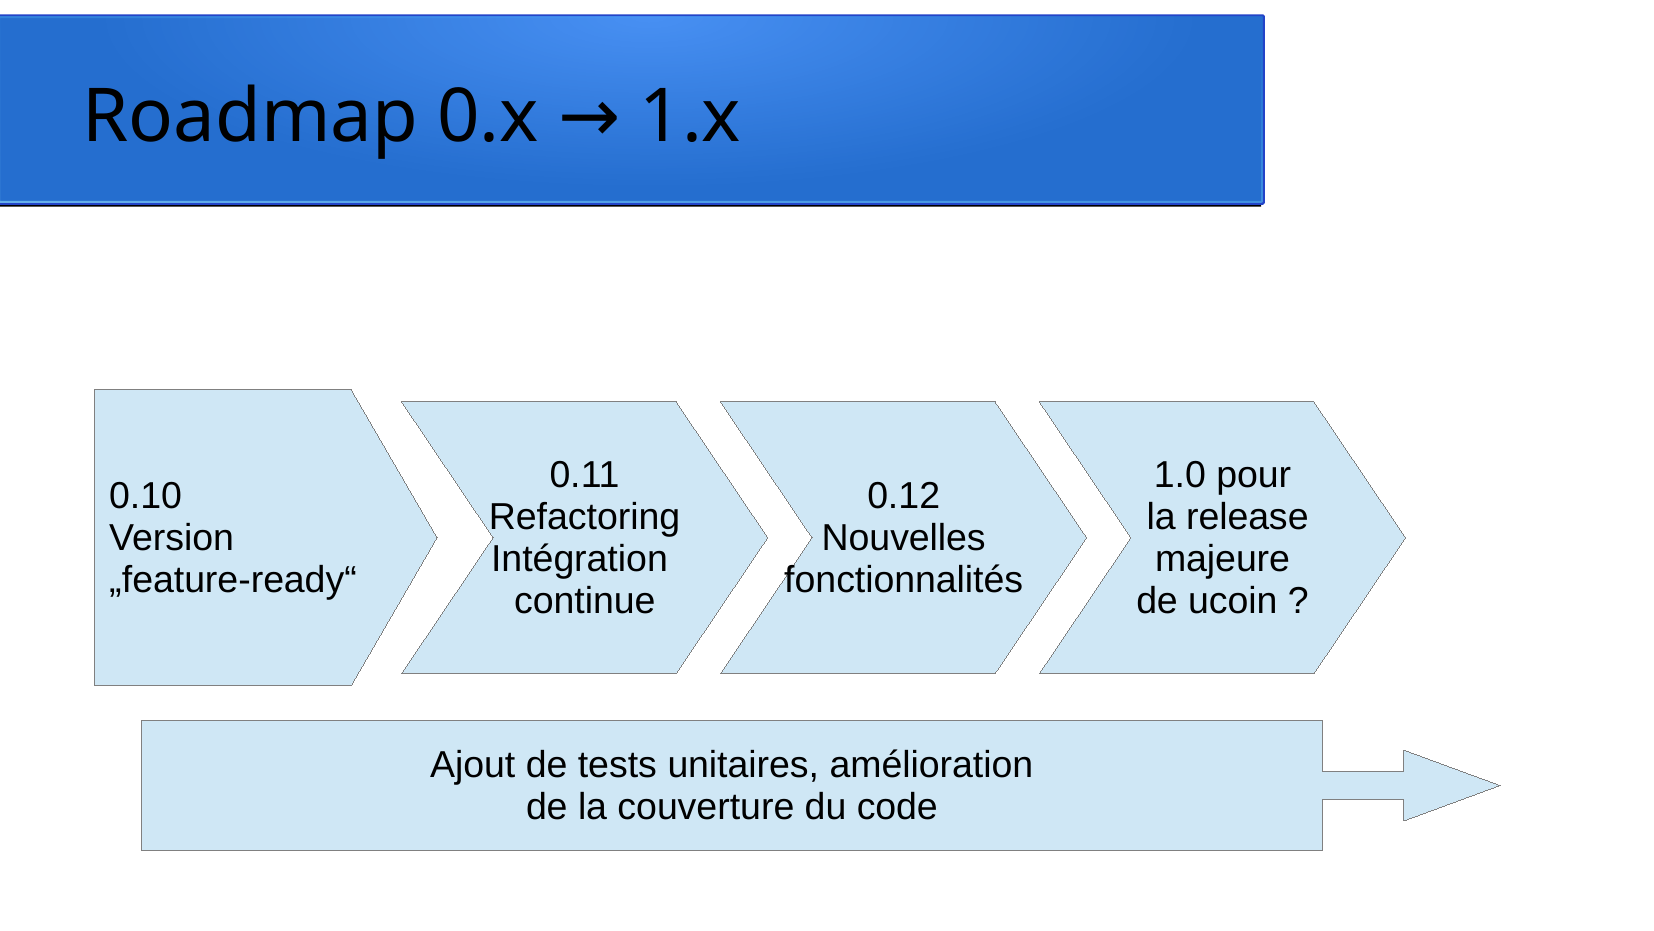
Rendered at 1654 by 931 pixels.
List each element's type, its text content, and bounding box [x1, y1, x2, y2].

text_box Ajout de tests unitaires, amélioration de la couverture du code [141, 720, 1501, 851]
text_box 1.0 pour la release majeure de ucoin ? [1039, 401, 1406, 674]
text_box 0.10 Version „feature-ready“ [94, 389, 438, 686]
title Roadmap 0.x → 1.x [82, 35, 1235, 189]
text_box 0.12 Nouvelles fonctionnalités [720, 401, 1087, 674]
text_box 0.11 Refactoring Intégration continue [401, 401, 768, 674]
